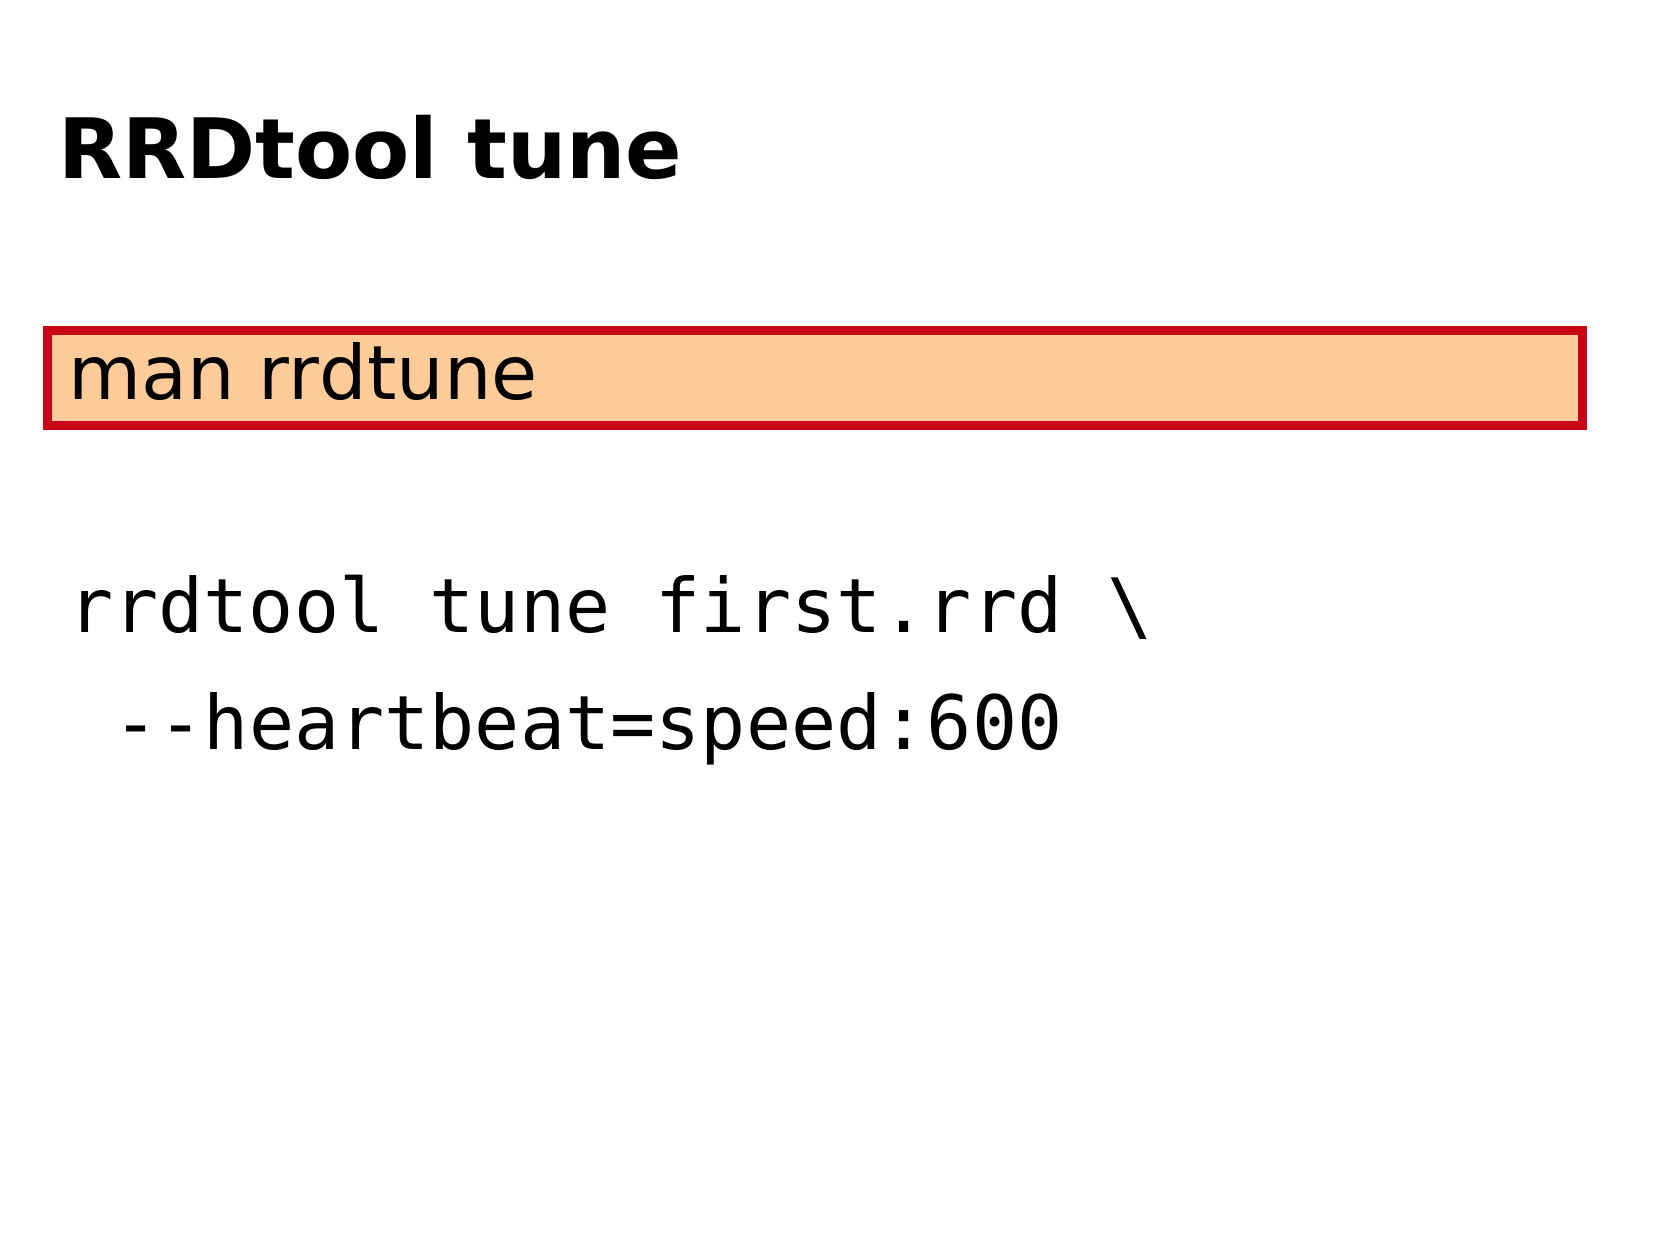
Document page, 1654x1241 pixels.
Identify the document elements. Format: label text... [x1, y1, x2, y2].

title RRDtool tune [59, 75, 1607, 225]
list man rrdtune rrdtool tune first.rrd \ --heartbeat=speed:600 [50, 329, 1571, 1099]
text_box [1571, 330, 1583, 426]
